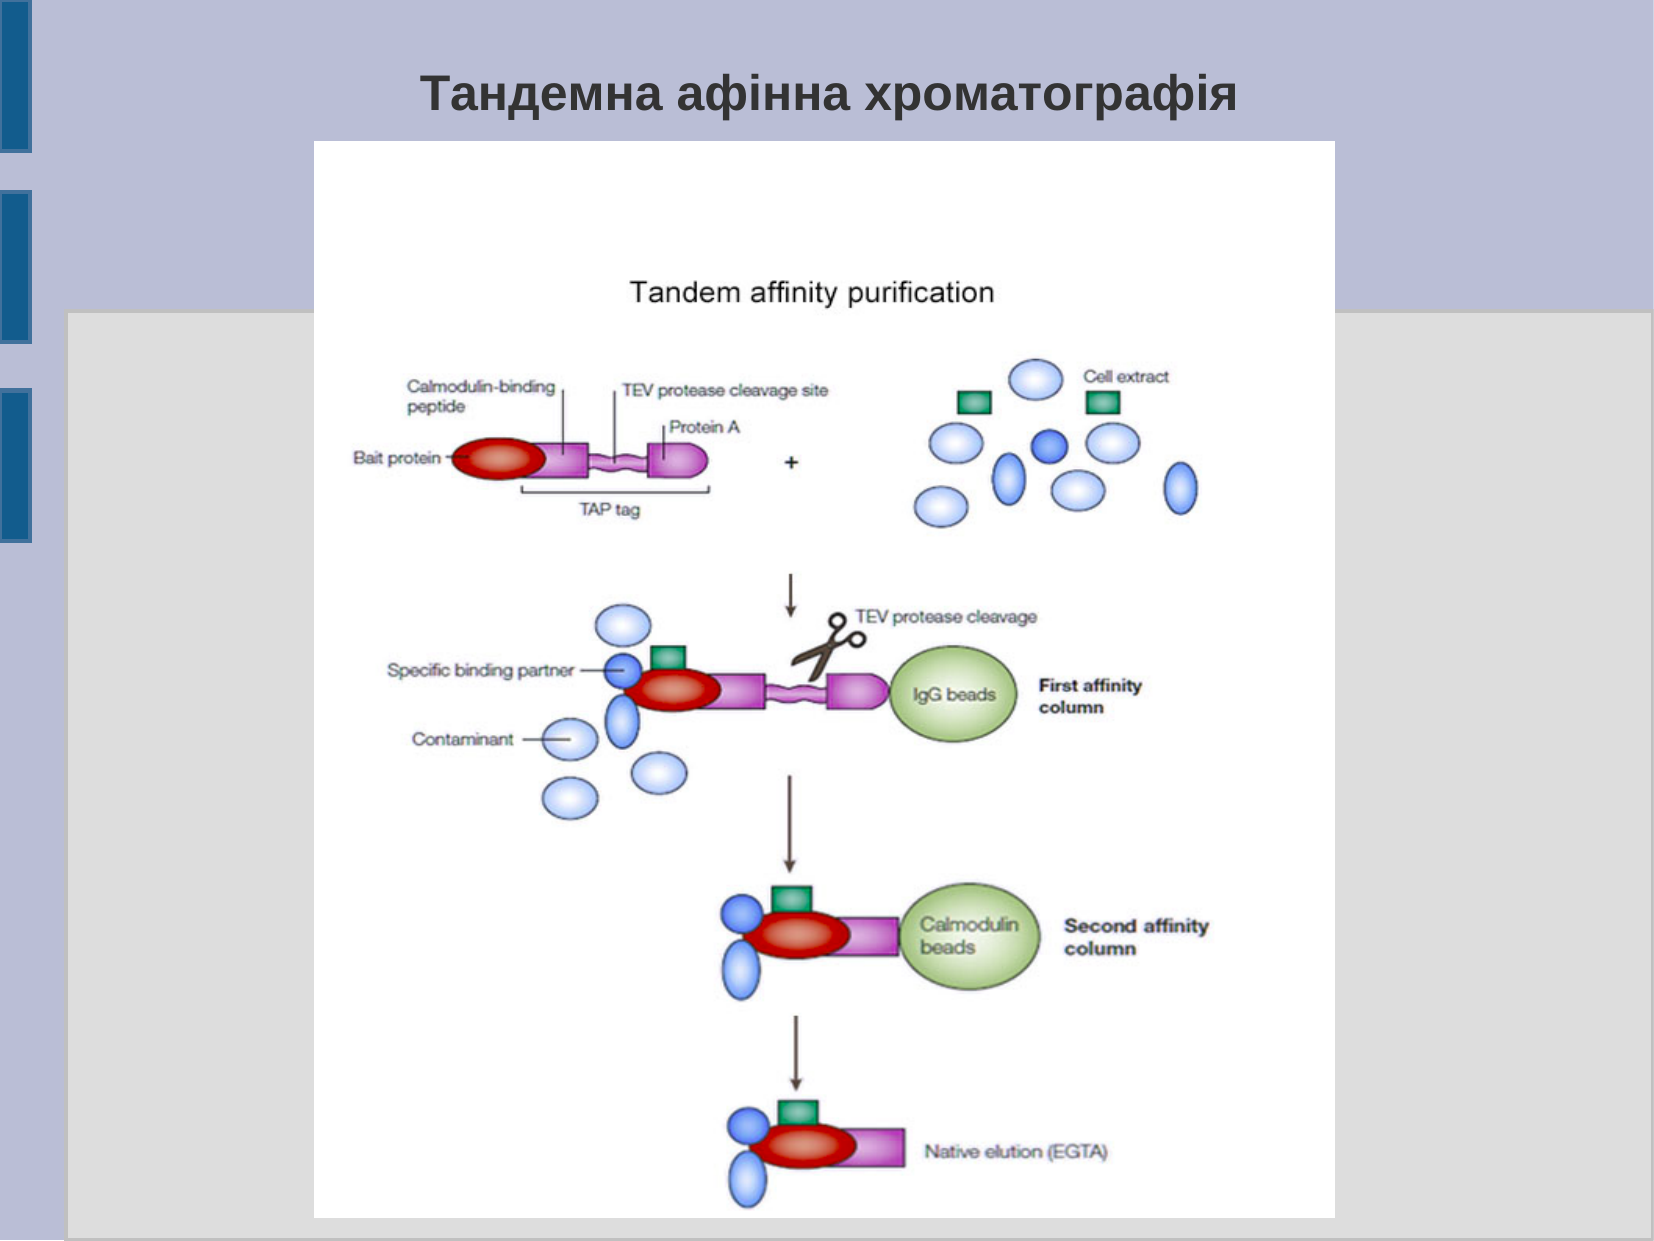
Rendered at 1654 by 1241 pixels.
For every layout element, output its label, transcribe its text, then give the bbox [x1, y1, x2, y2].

picture [314, 141, 1335, 1218]
title Тандемна афінна хроматографія [123, 35, 1536, 145]
